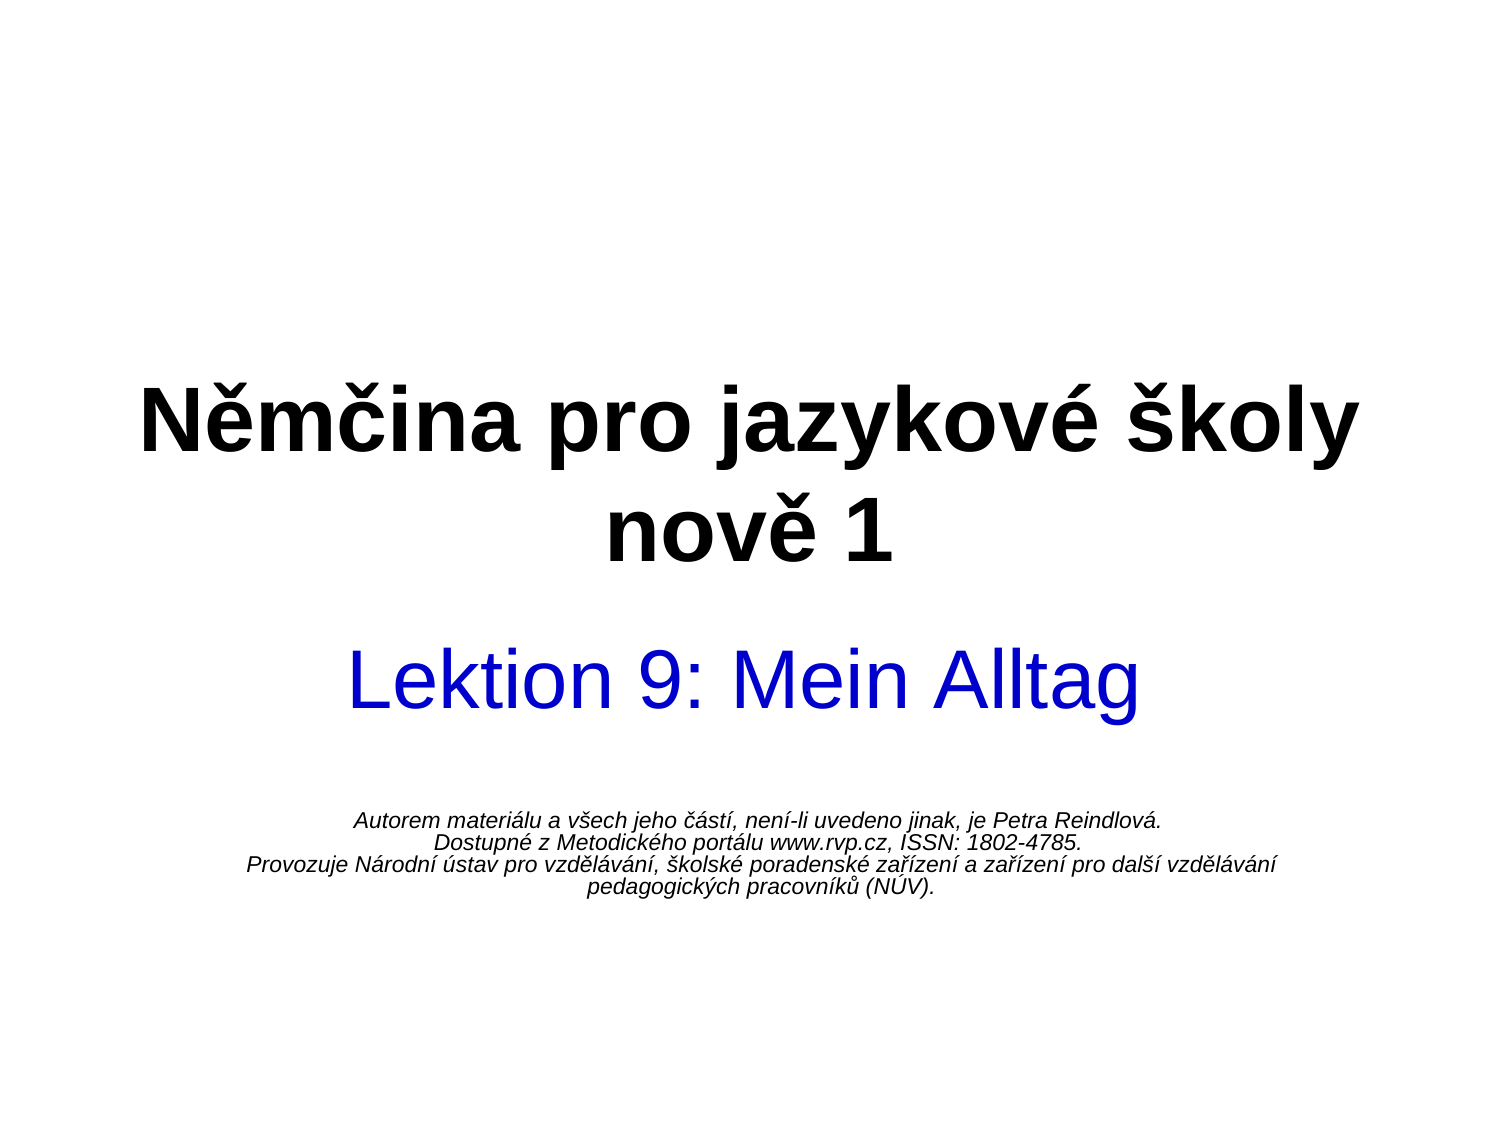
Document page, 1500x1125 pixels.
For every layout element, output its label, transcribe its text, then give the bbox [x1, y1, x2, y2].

text_box Lektion 9: Mein Alltag Autorem materiálu a všech jeho částí, není-li uvedeno jinak, je Petra Reindlová. Dostupné z Metodického portálu www.rvp.cz, ISSN: 1802-4785. Provozuje Národní ústav pro vzdělávání, školské poradenské zařízení a zařízení pro další vzdělávání pedagogických pracovníků (NÚV). [159, 637, 1329, 935]
title Němčina pro jazykové školy nově 1 [112, 349, 1388, 591]
